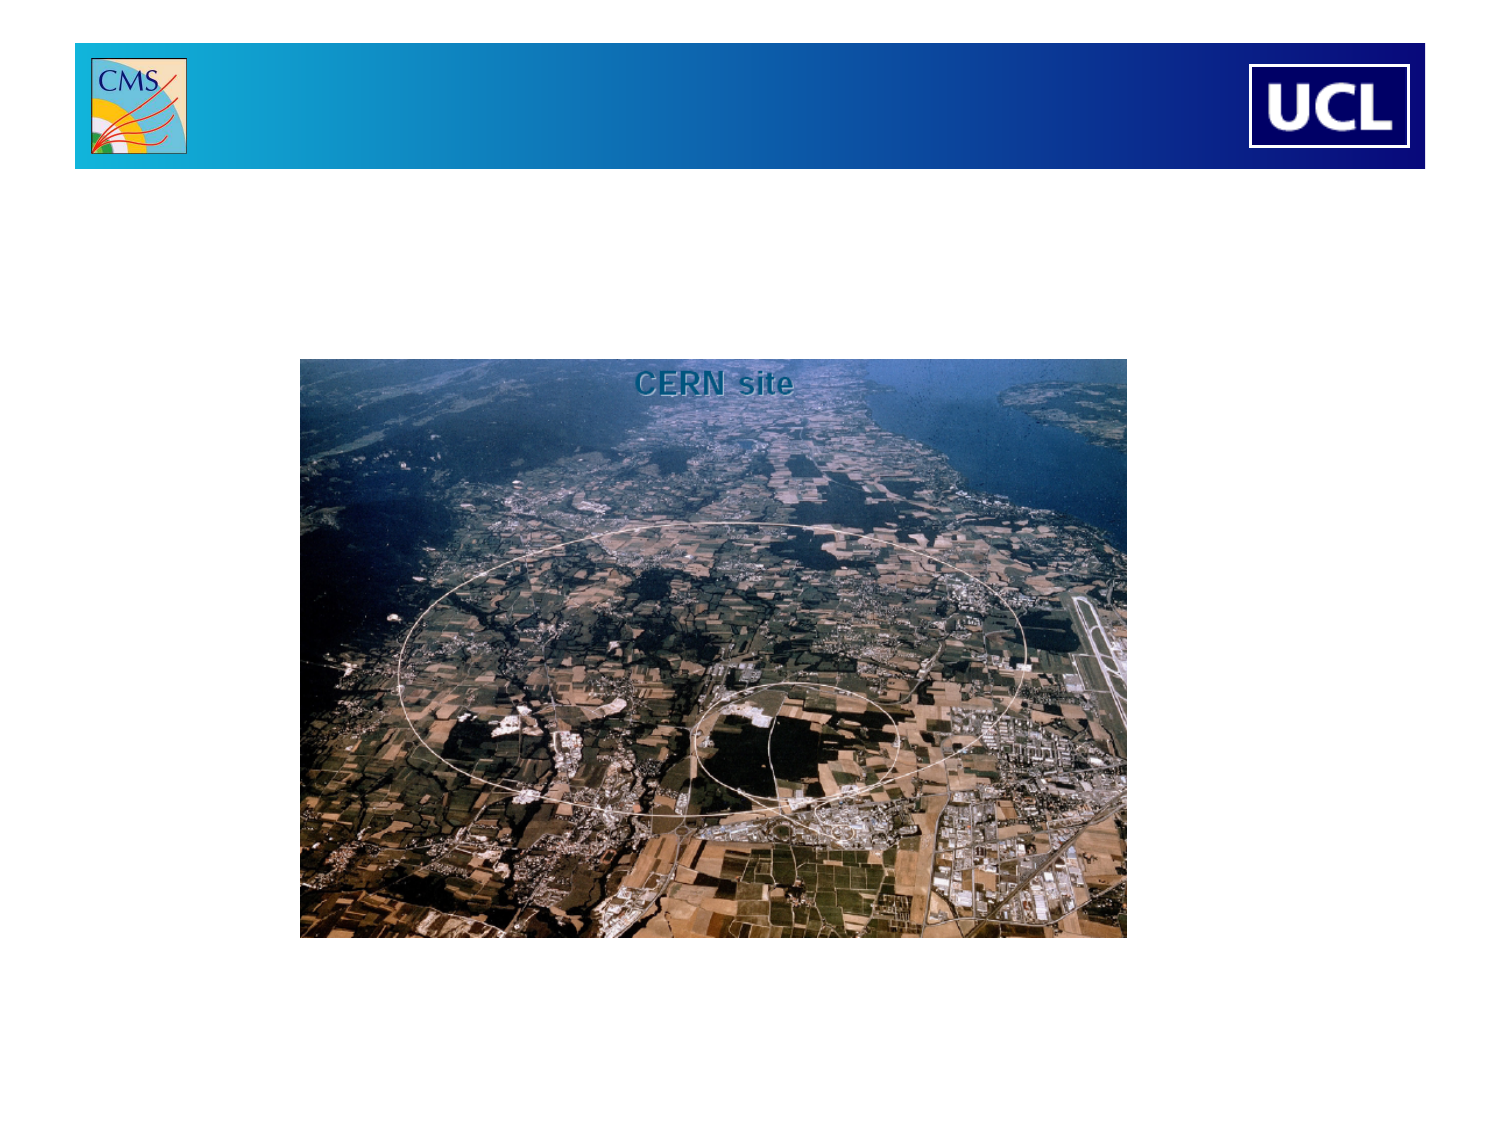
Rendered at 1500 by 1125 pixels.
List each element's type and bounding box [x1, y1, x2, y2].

picture [1252, 67, 1405, 145]
picture [92, 59, 186, 153]
picture [300, 359, 1127, 938]
